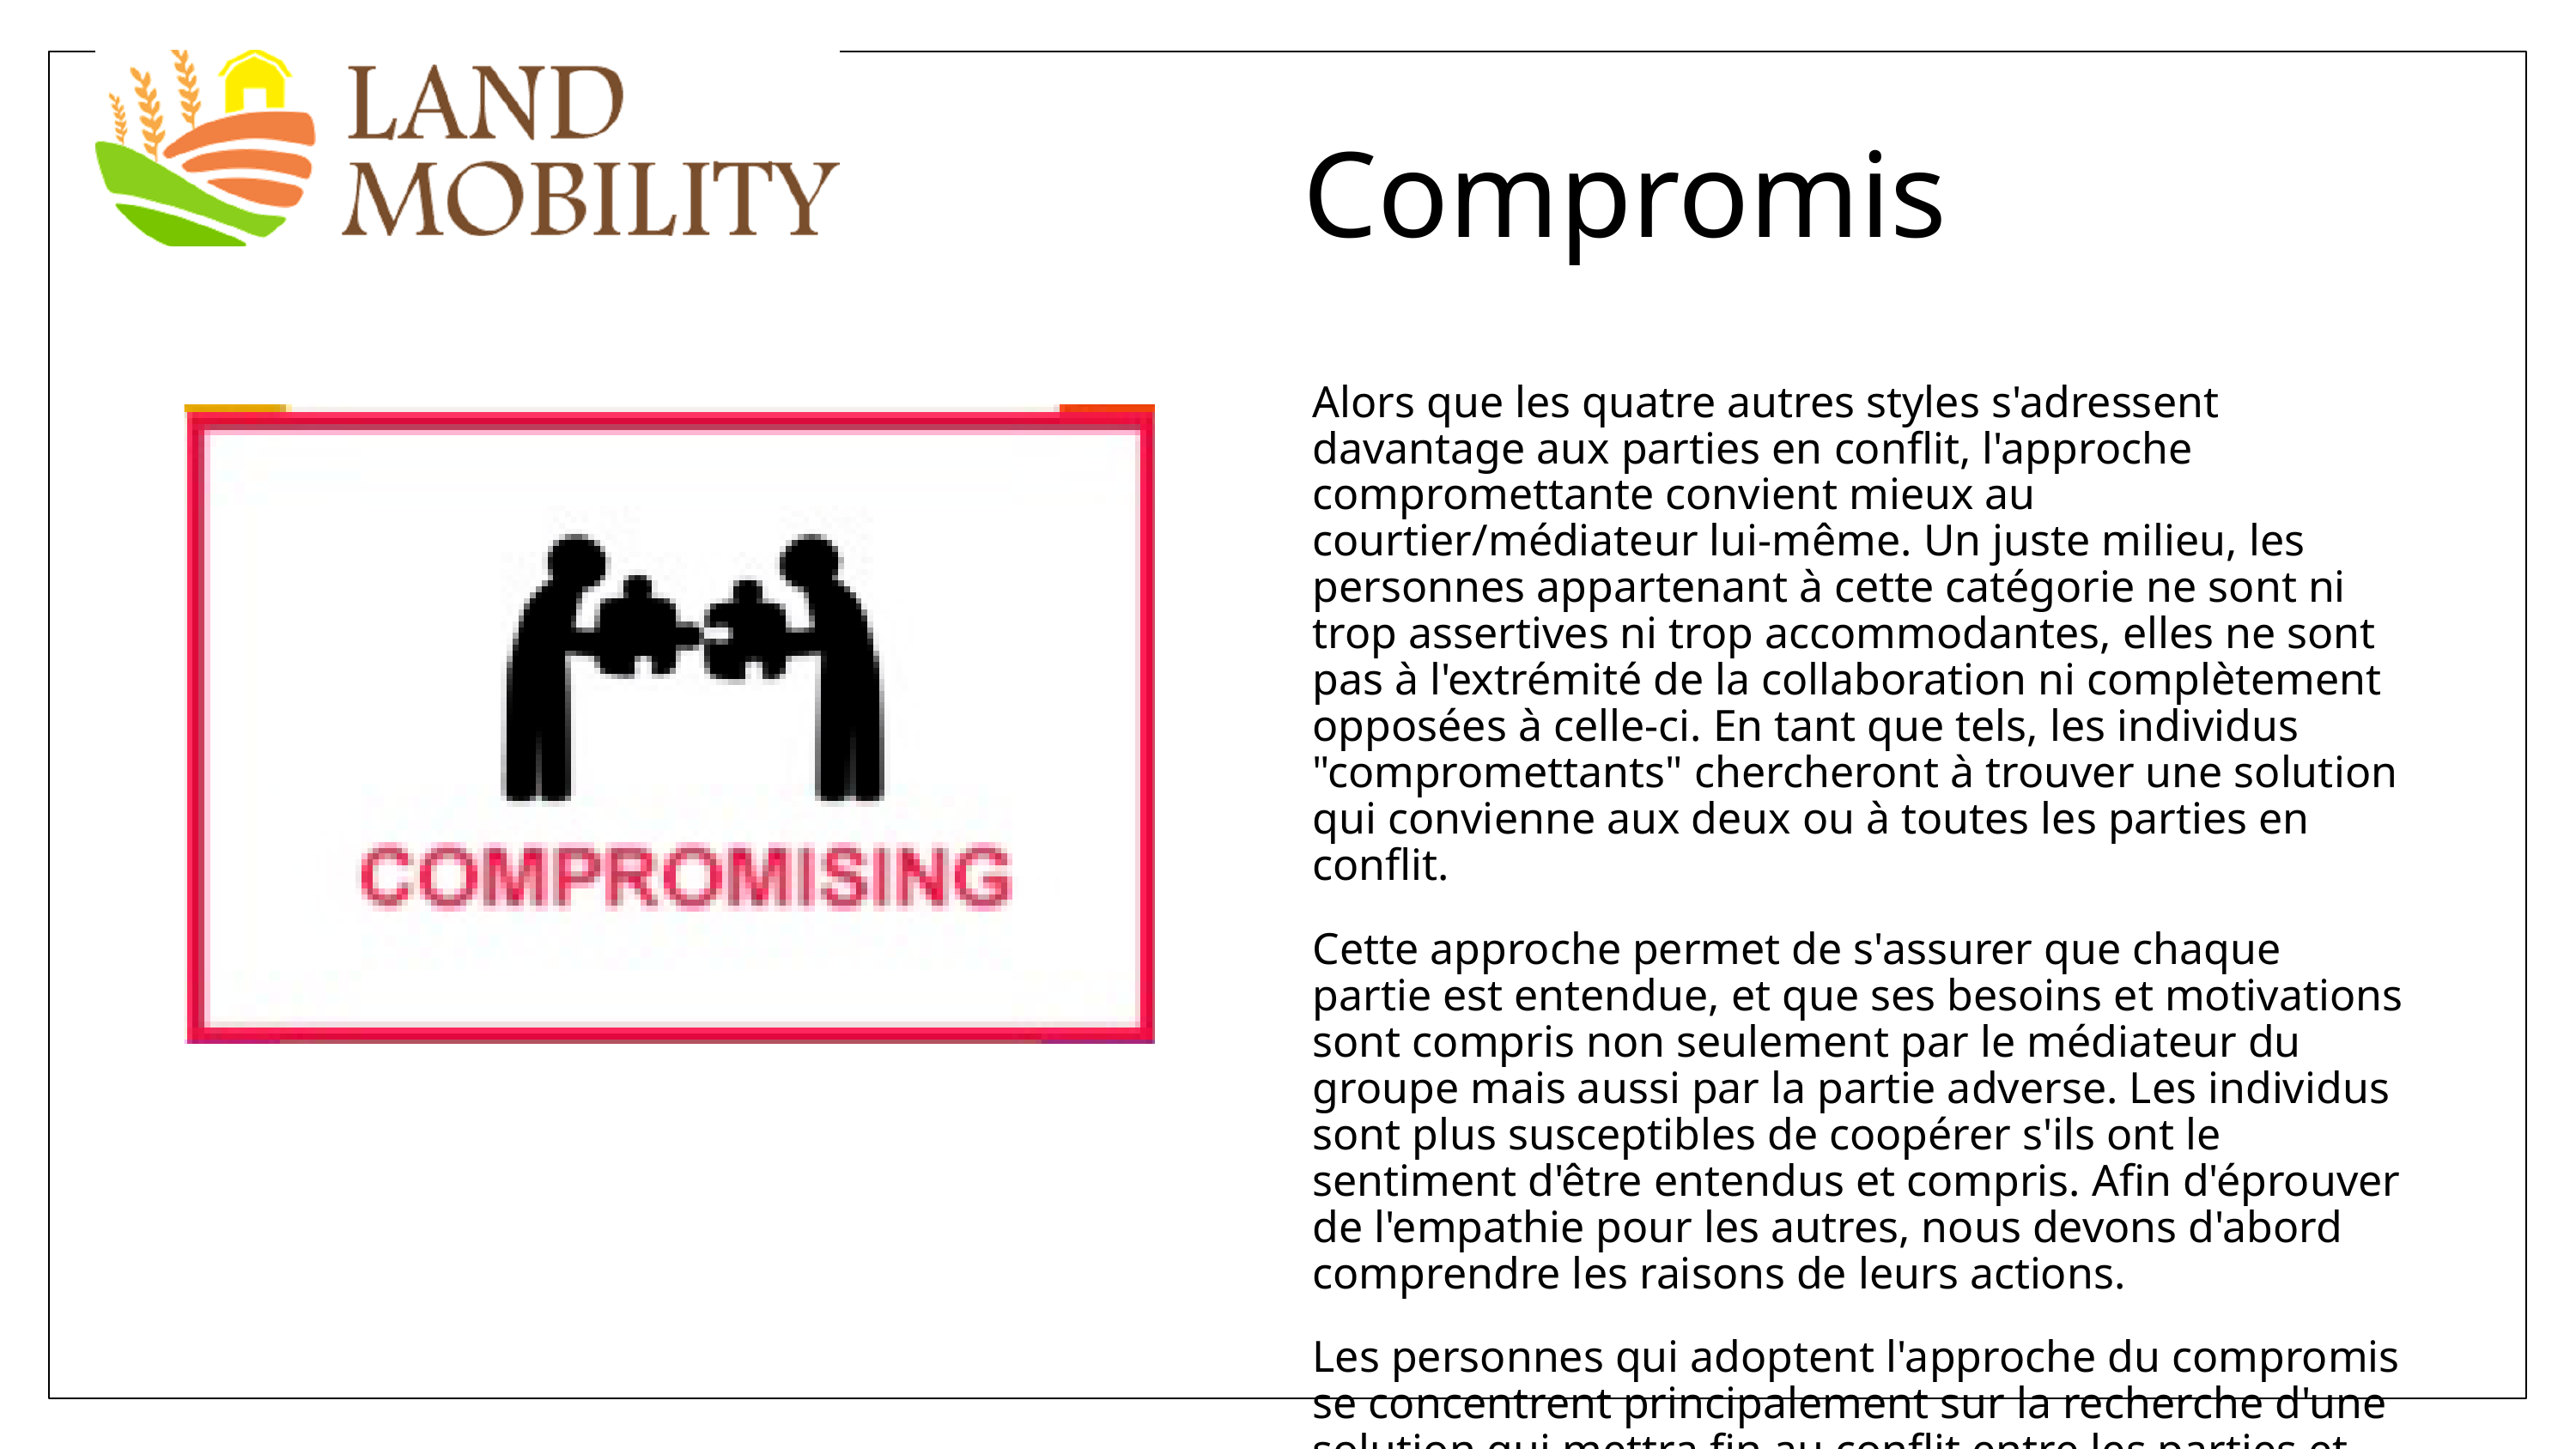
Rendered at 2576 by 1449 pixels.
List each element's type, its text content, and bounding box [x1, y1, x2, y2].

list Alors que les quatre autres styles s'adressent davantage aux parties en conflit, l'approche compromettante convient mieux au courtier/médiateur lui-même. Un juste milieu, les personnes appartenant à cette catégorie ne sont ni trop assertives ni trop accommodantes, elles ne sont pas à l'extrémité de la collaboration ni complètement opposées à celle-ci. En tant que tels, les individus "compromettants" chercheront à trouver une solution qui convienne aux deux ou à toutes les parties en conflit. Cette approche permet de s'assurer que chaque partie est entendue, et que ses besoins et motivations sont compris non seulement par le médiateur du groupe mais aussi par la partie adverse. Les individus sont plus susceptibles de coopérer s'ils ont le sentiment d'être entendus et compris. Afin d'éprouver de l'empathie pour les autres, nous devons d'abord comprendre les raisons de leurs actions. Les personnes qui adoptent l'approche du compromis se concentrent principalement sur la recherche d'une solution qui mettra fin au conflit entre les parties et les ramènera à des conditions amicales. [1290, 373, 2424, 1228]
title Compromis [1290, 129, 2424, 373]
picture [95, 50, 840, 246]
picture [184, 404, 1155, 1044]
